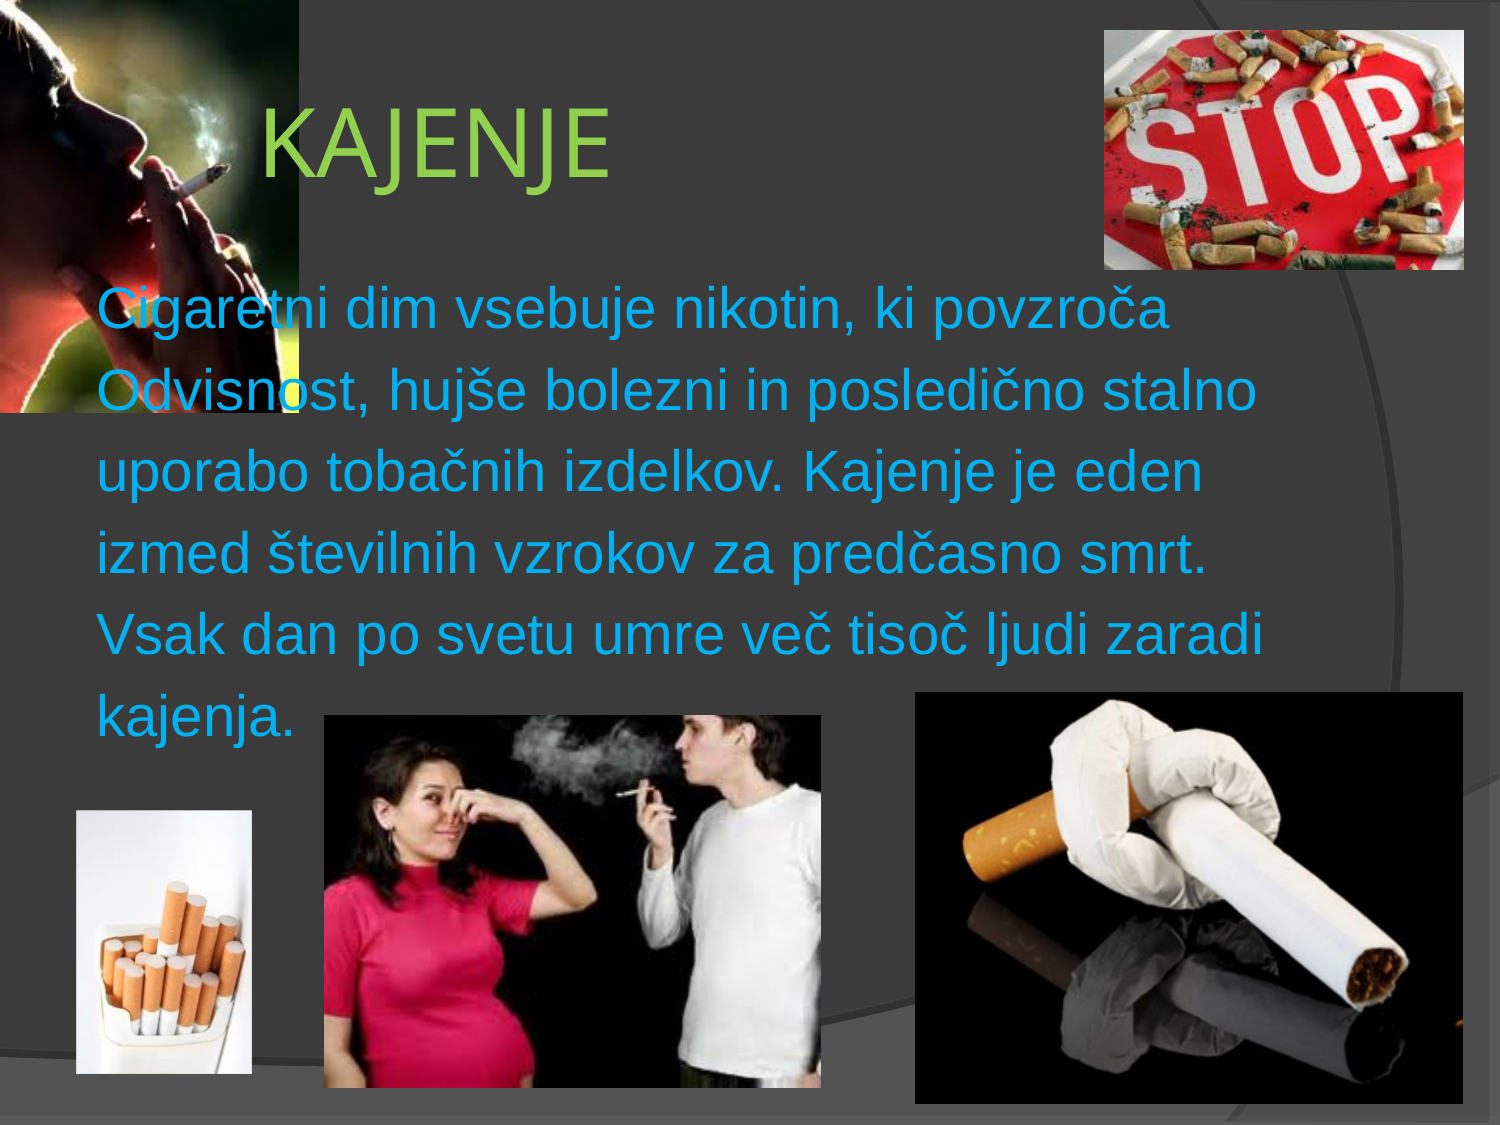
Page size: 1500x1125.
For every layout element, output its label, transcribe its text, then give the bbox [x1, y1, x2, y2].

picture [915, 692, 1463, 1104]
picture [324, 715, 821, 1088]
picture [1104, 30, 1464, 270]
picture [0, 0, 299, 413]
title KAJENJE [75, 45, 1104, 233]
picture [76, 810, 252, 1074]
list Cigaretni dim vsebuje nikotin, ki povzroča Odvisnost, hujše bolezni in posledično stalno uporabo tobačnih izdelkov. Kajenje je eden izmed številnih vzrokov za predčasno smrt. Vsak dan po svetu umre več tisoč ljudi zaradi kajenja. [75, 262, 1300, 1005]
